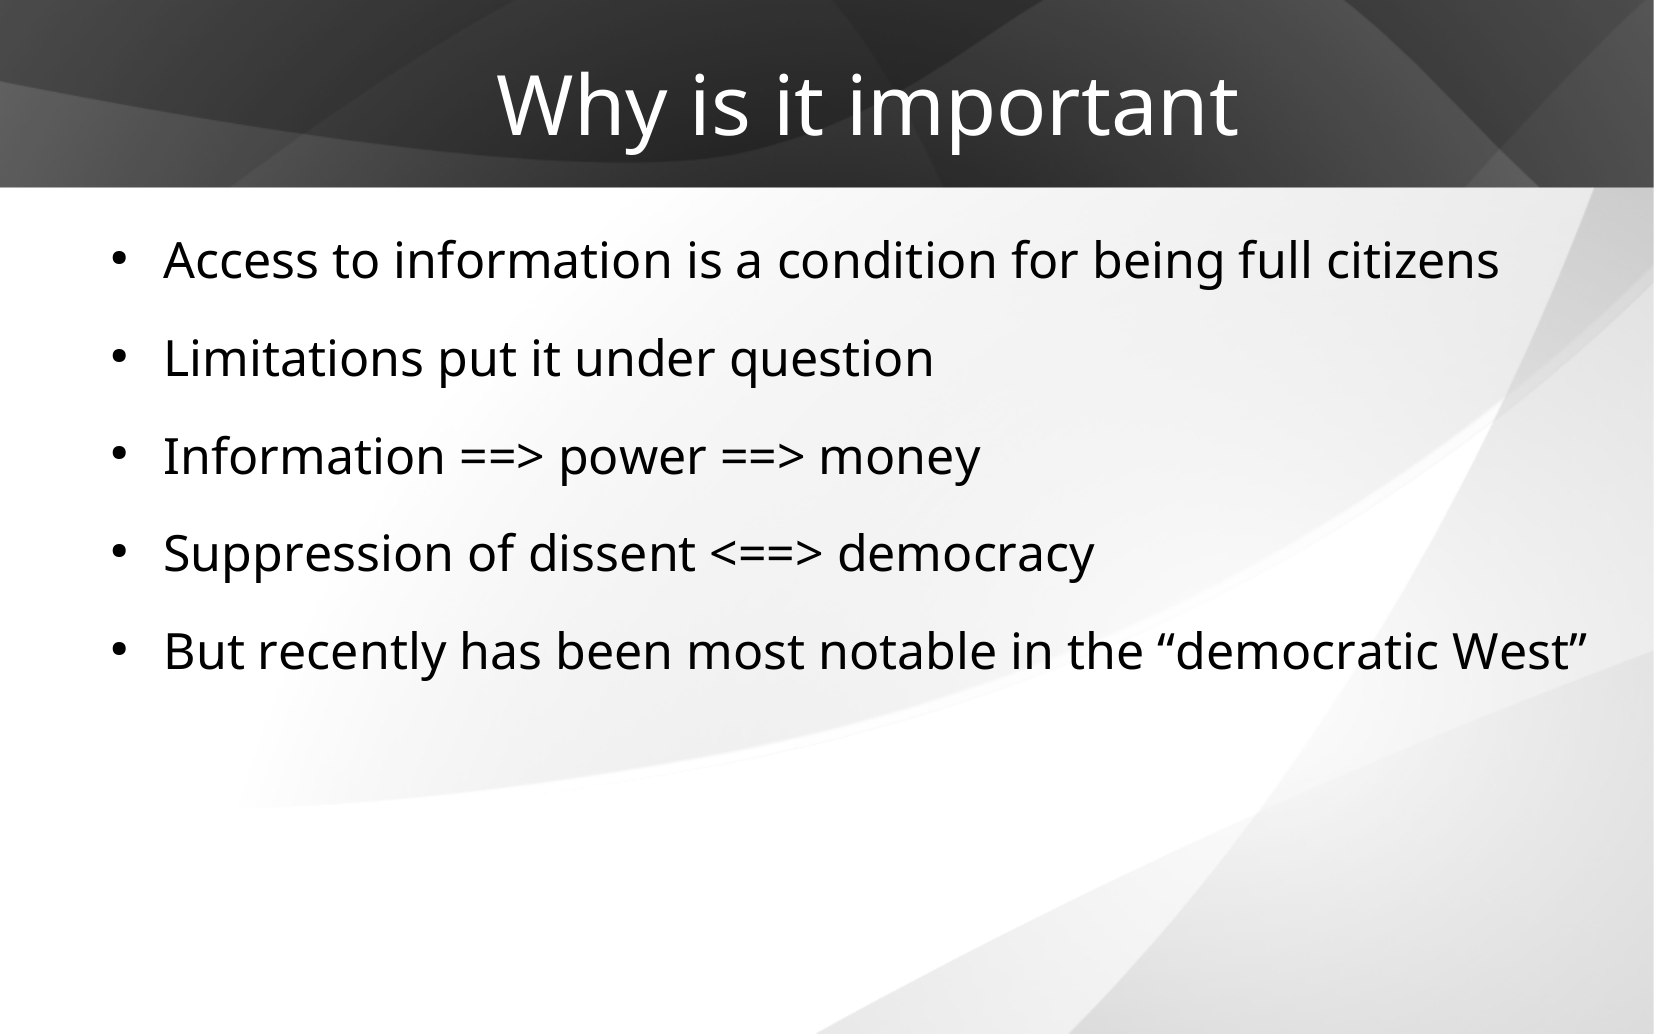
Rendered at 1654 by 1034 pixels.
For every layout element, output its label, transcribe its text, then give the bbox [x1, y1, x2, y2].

title Why is it important [124, 0, 1613, 208]
picture [0, 0, 1654, 1034]
list Access to information is a condition for being full citizens Limitations put it under question Information ==> power ==> money Suppression of dissent <==> democracy But recently has been most notable in the “democratic West” [75, 225, 1613, 1013]
